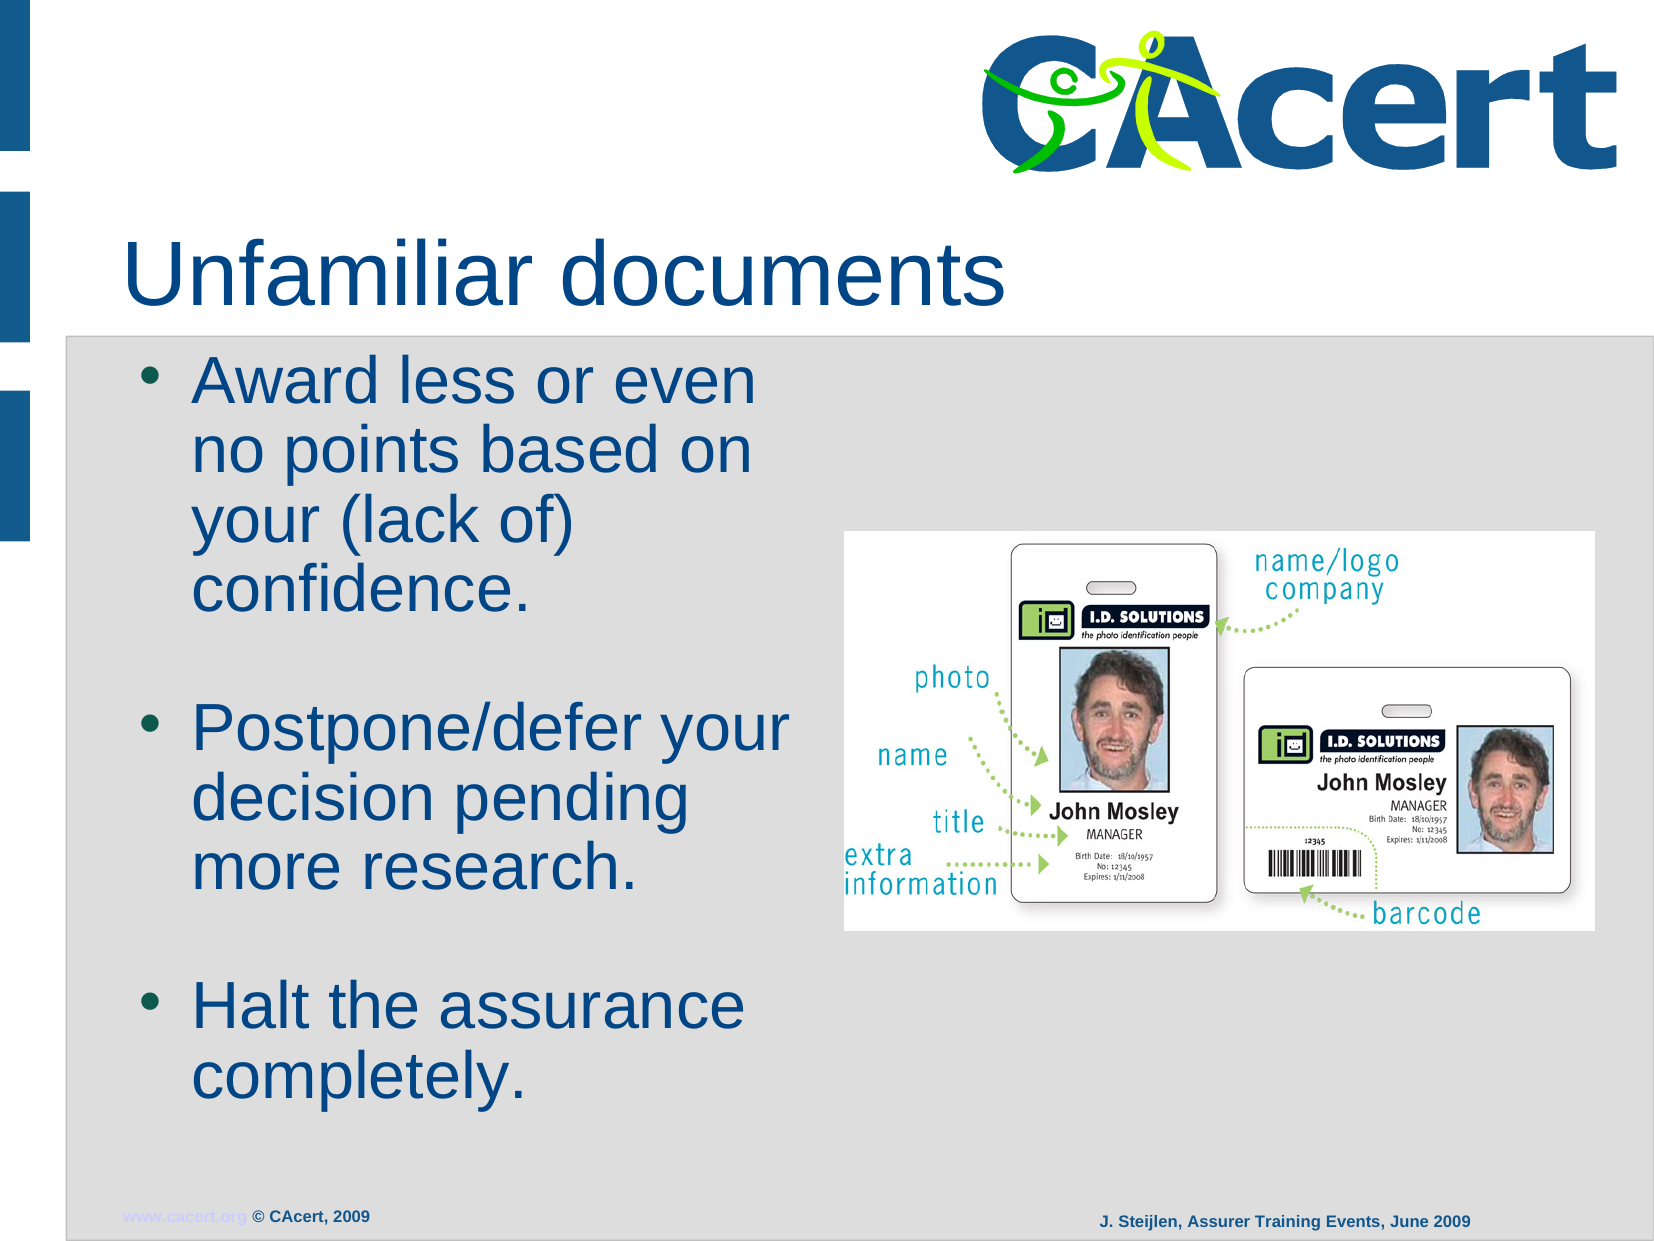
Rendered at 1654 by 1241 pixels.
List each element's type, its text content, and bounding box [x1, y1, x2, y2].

title Unfamiliar documents [121, 167, 1533, 326]
list Award less or even no points based on your (lack of) confidence. Postpone/defer your decision pending more research. Halt the assurance completely. [121, 342, 811, 1180]
picture [844, 531, 1595, 931]
